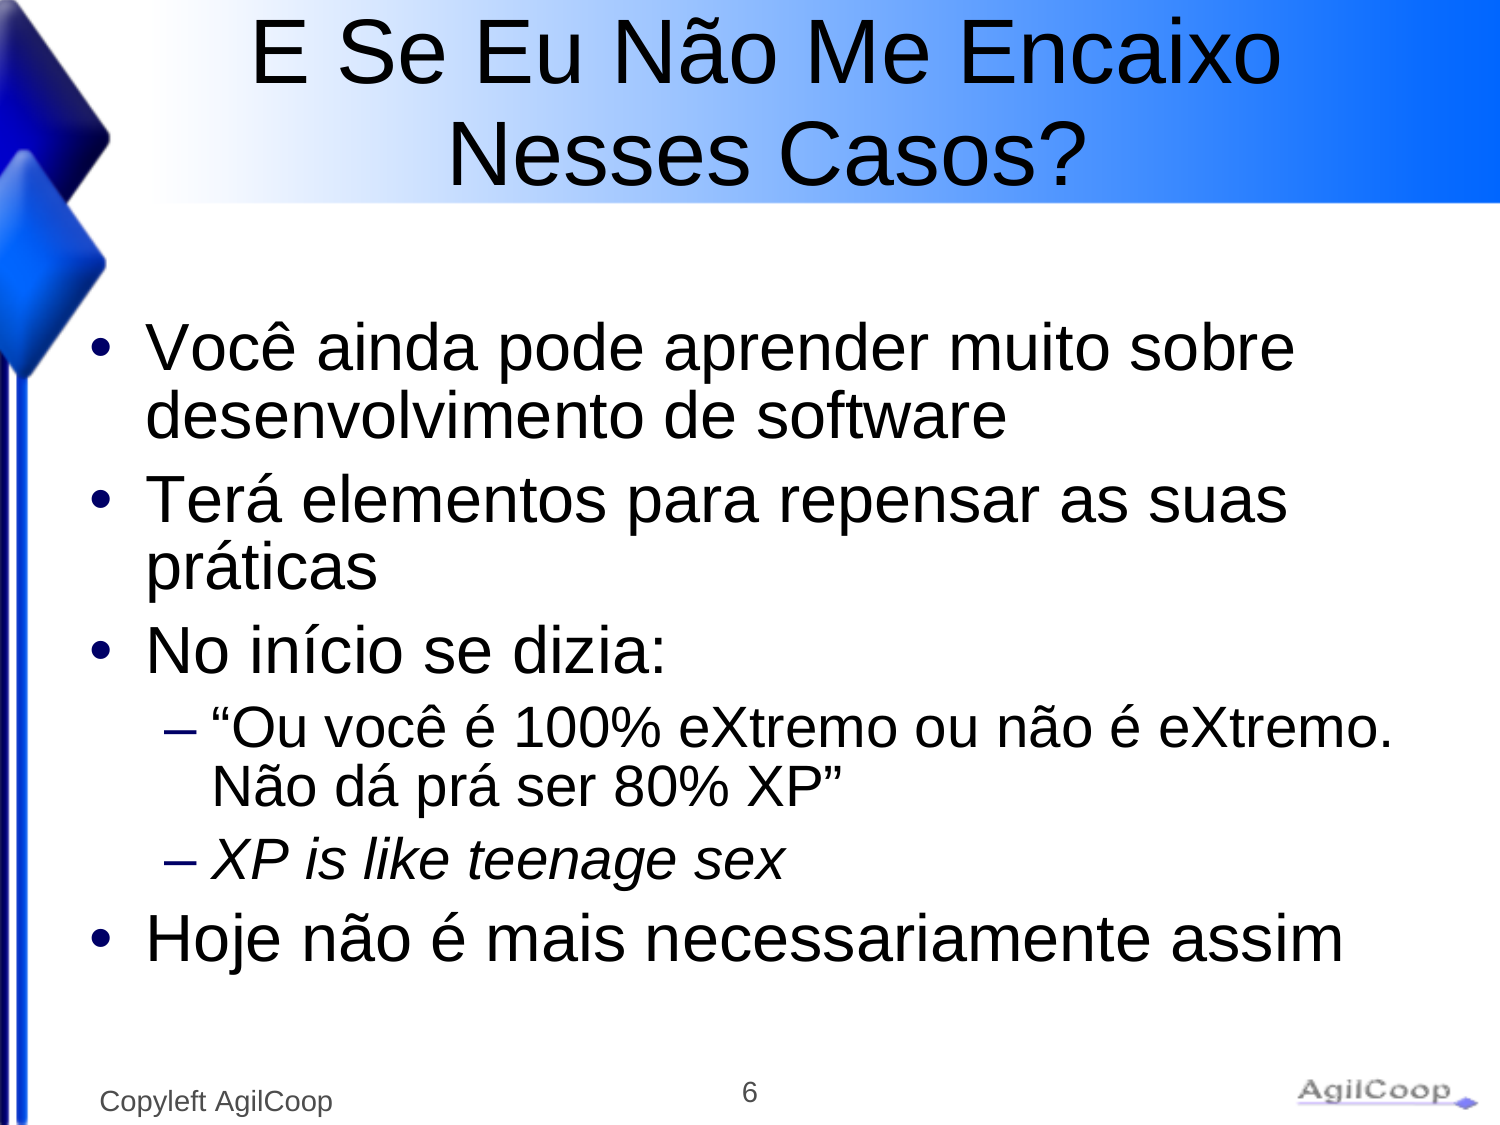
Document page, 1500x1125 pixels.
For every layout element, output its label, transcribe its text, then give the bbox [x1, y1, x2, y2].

title E Se Eu Não Me Encaixo Nesses Casos? [169, 0, 1367, 216]
picture [0, 0, 1500, 1125]
list Você ainda pode aprender muito sobre desenvolvimento de software Terá elementos para repensar as suas práticas No início se dizia: “Ou você é 100% eXtremo ou não é eXtremo. Não dá prá ser 80% XP” XP is like teenage sex Hoje não é mais necessariamente assim [74, 309, 1417, 1038]
